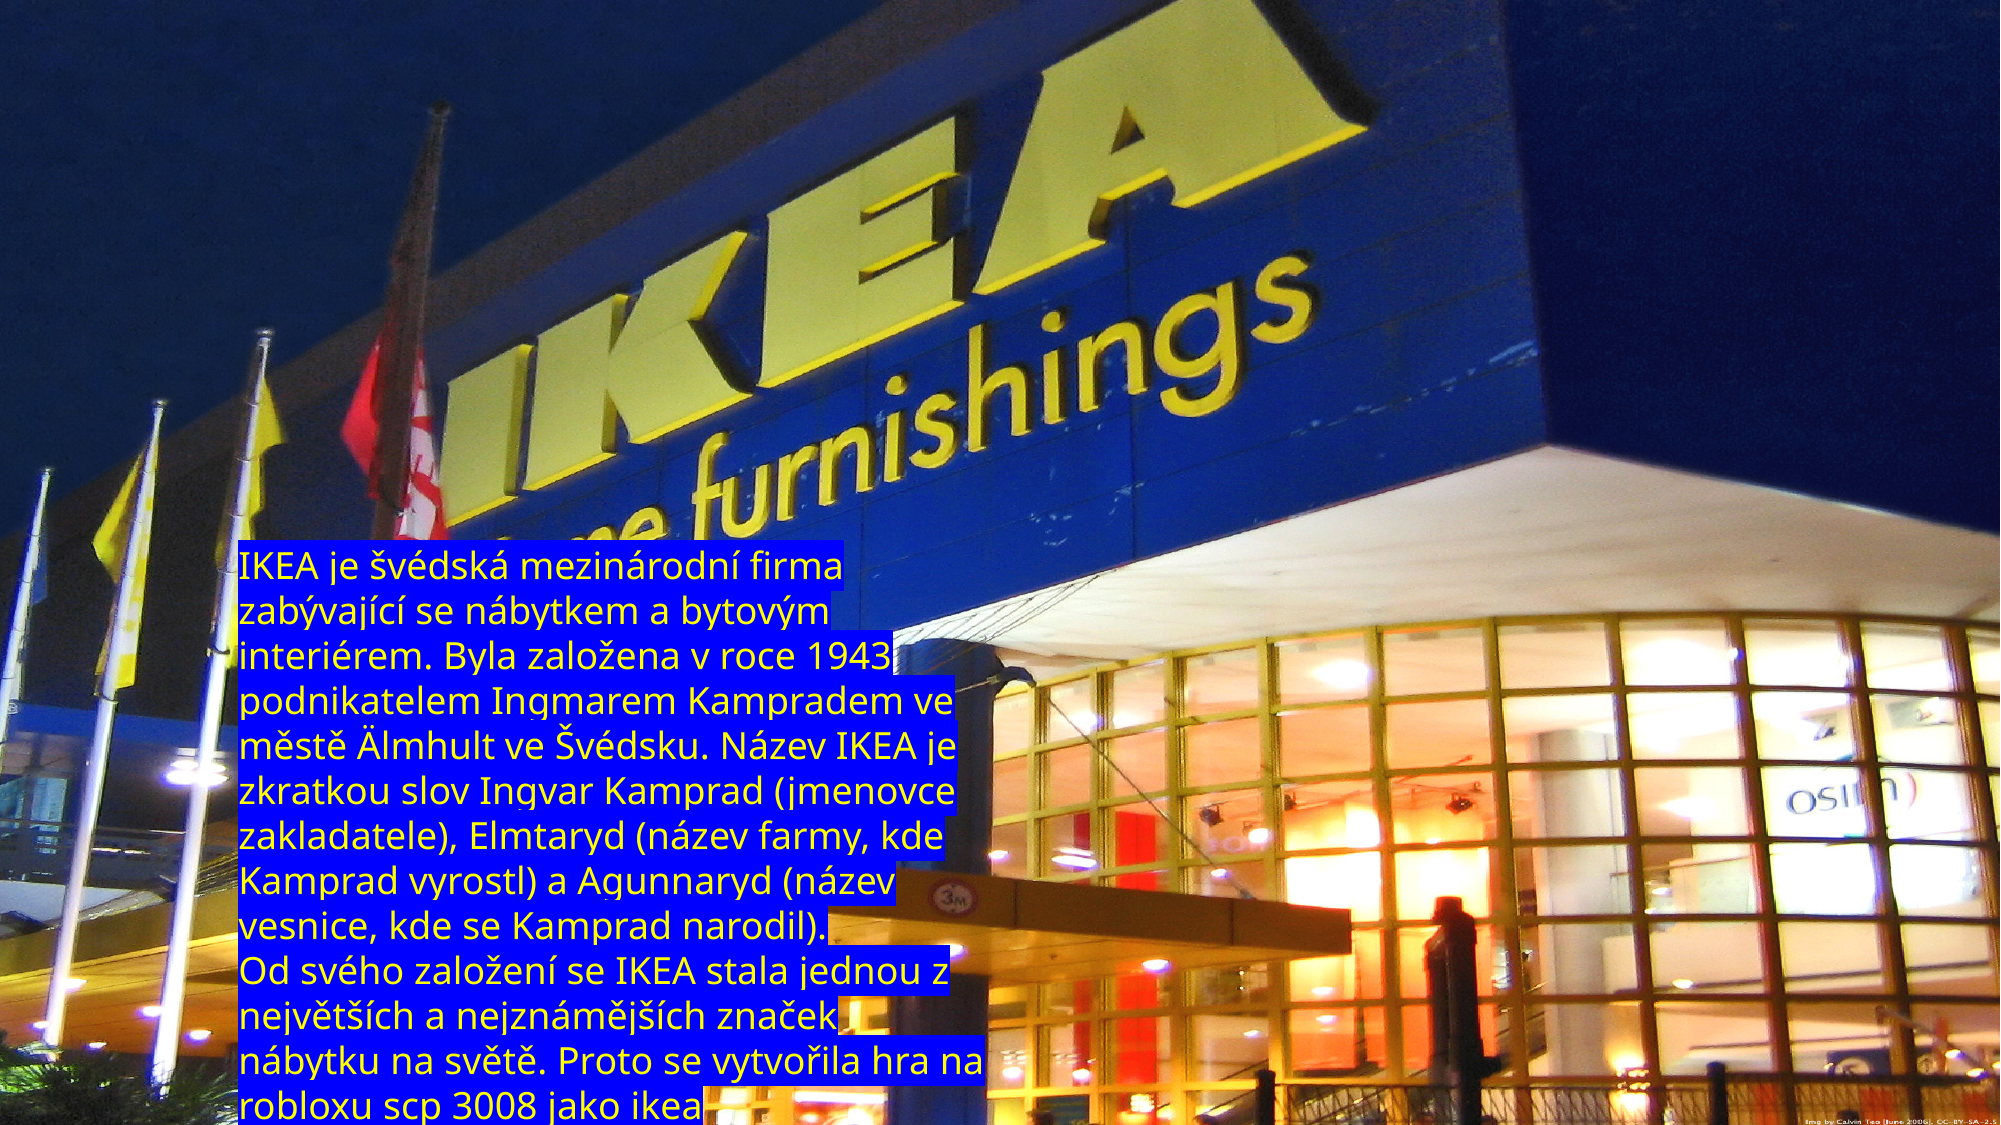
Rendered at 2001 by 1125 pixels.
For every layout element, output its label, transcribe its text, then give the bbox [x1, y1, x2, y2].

text_box IKEA je švédská mezinárodní firma zabývající se nábytkem a bytovým interiérem. Byla založena v roce 1943 podnikatelem Ingmarem Kampradem ve městě Älmhult ve Švédsku. Název IKEA je zkratkou slov Ingvar Kamprad (jmenovce zakladatele), Elmtaryd (název farmy, kde Kamprad vyrostl) a Agunnaryd (název vesnice, kde se Kamprad narodil). Od svého založení se IKEA stala jednou z největších a nejznámějších značek nábytku na světě. Proto se vytvořila hra na robloxu scp 3008 jako ikea [223, 534, 1000, 1095]
picture [0, 0, 2000, 1125]
